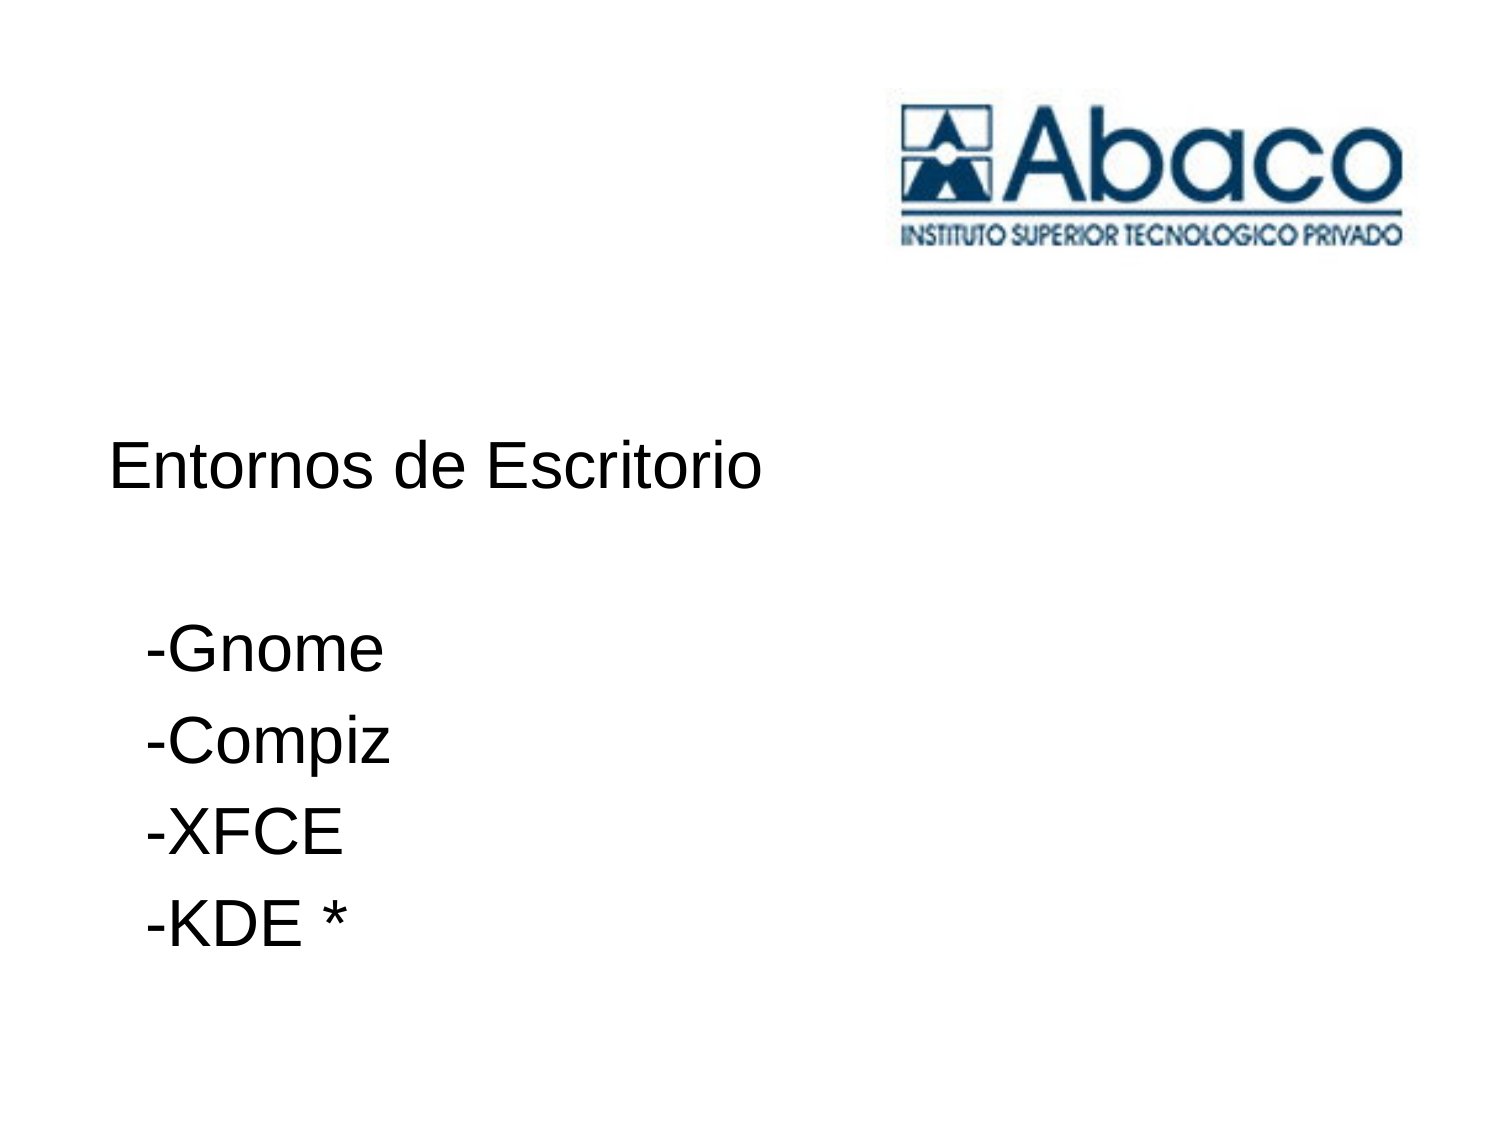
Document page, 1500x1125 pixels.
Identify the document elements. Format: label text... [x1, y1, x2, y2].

picture [885, 88, 1420, 266]
list Entornos de Escritorio -Gnome -Compiz -XFCE -KDE * [75, 420, 1426, 1005]
